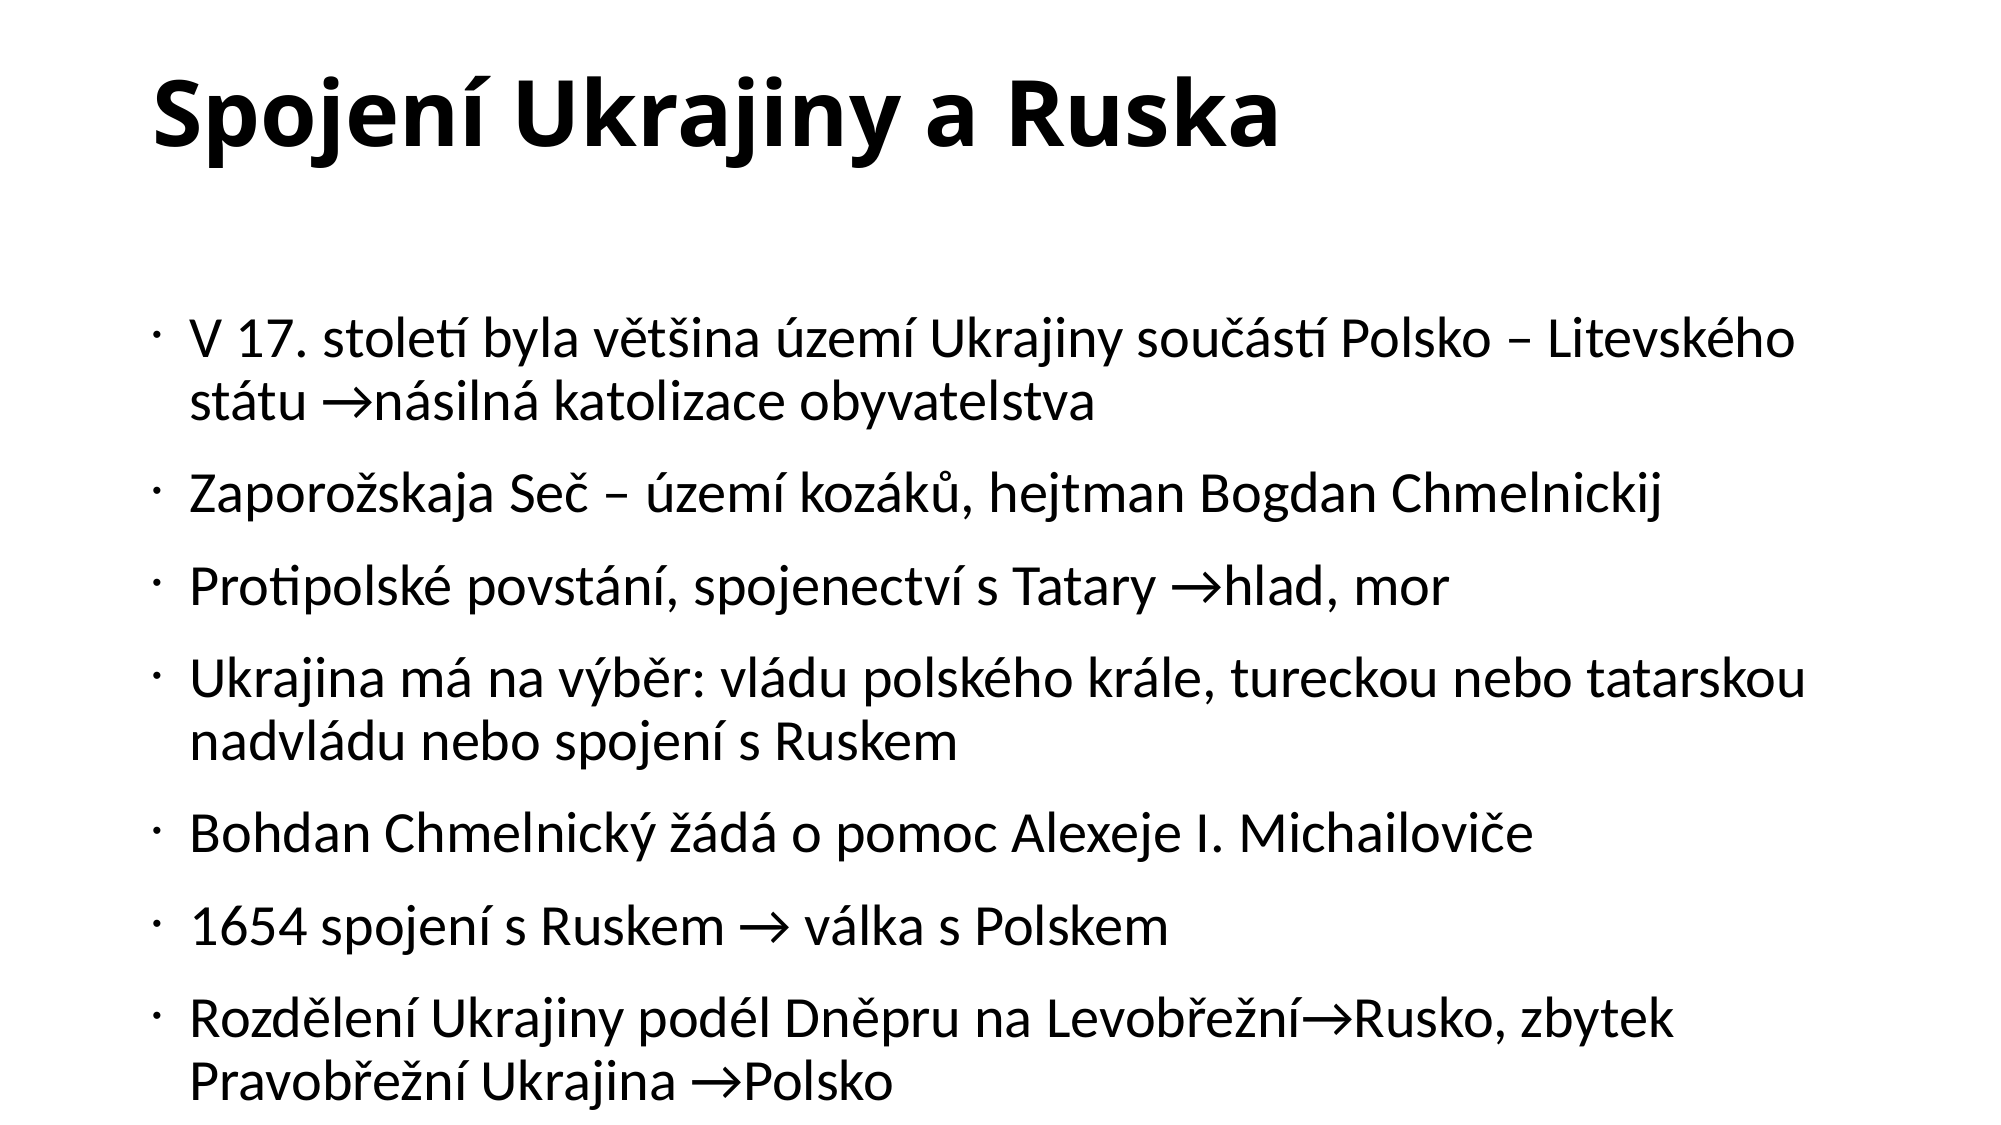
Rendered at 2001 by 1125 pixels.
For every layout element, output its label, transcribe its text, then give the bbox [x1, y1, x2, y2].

list V 17. století byla většina území Ukrajiny součástí Polsko – Litevského státu →násilná katolizace obyvatelstva Zaporožskaja Seč – území kozáků, hejtman Bogdan Chmelnickij Protipolské povstání, spojenectví s Tatary →hlad, mor Ukrajina má na výběr: vládu polského krále, tureckou nebo tatarskou nadvládu nebo spojení s Ruskem Bohdan Chmelnický žádá o pomoc Alexeje I. Michailoviče 1654 spojení s Ruskem → válka s Polskem Rozdělení Ukrajiny podél Dněpru na Levobřežní→Rusko, zbytek Pravobřežní Ukrajina →Polsko [137, 299, 1863, 1014]
title Spojení Ukrajiny a Ruska [137, 59, 1863, 278]
